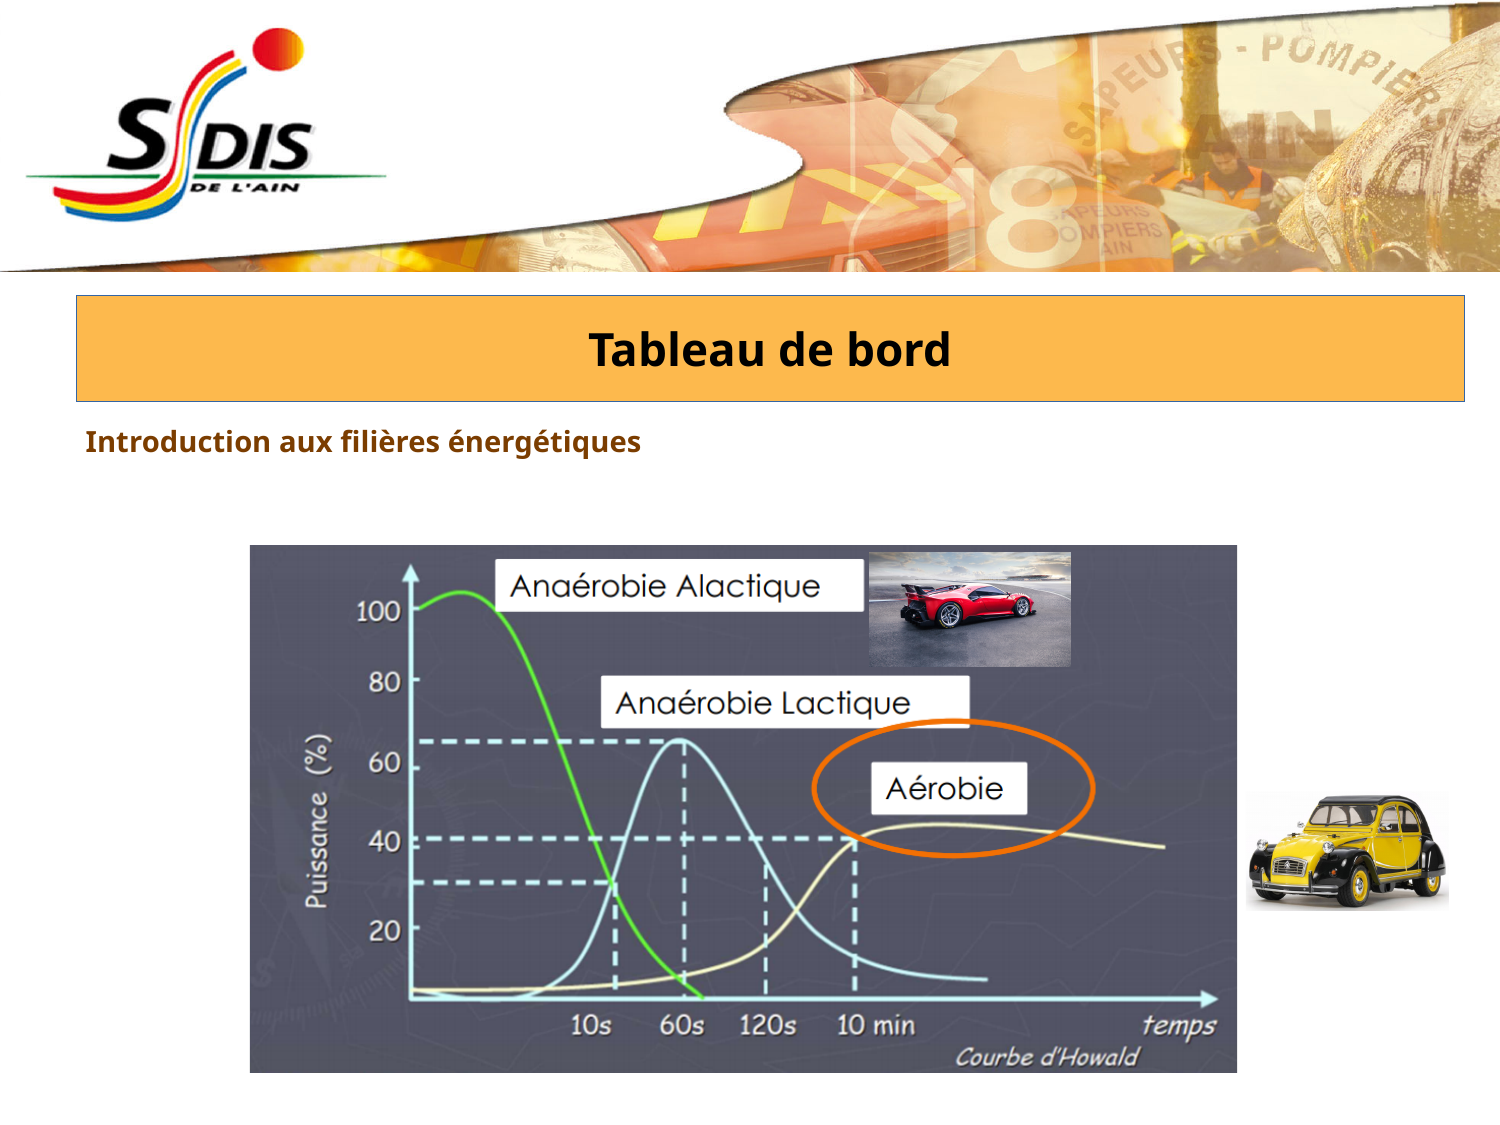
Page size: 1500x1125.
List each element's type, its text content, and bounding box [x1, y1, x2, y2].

picture [249, 545, 1238, 1073]
picture [1245, 791, 1449, 911]
picture [0, 0, 1500, 272]
text_box Tableau de bord [76, 295, 1465, 402]
text_box Introduction aux filières énergétiques [35, 413, 1441, 1058]
